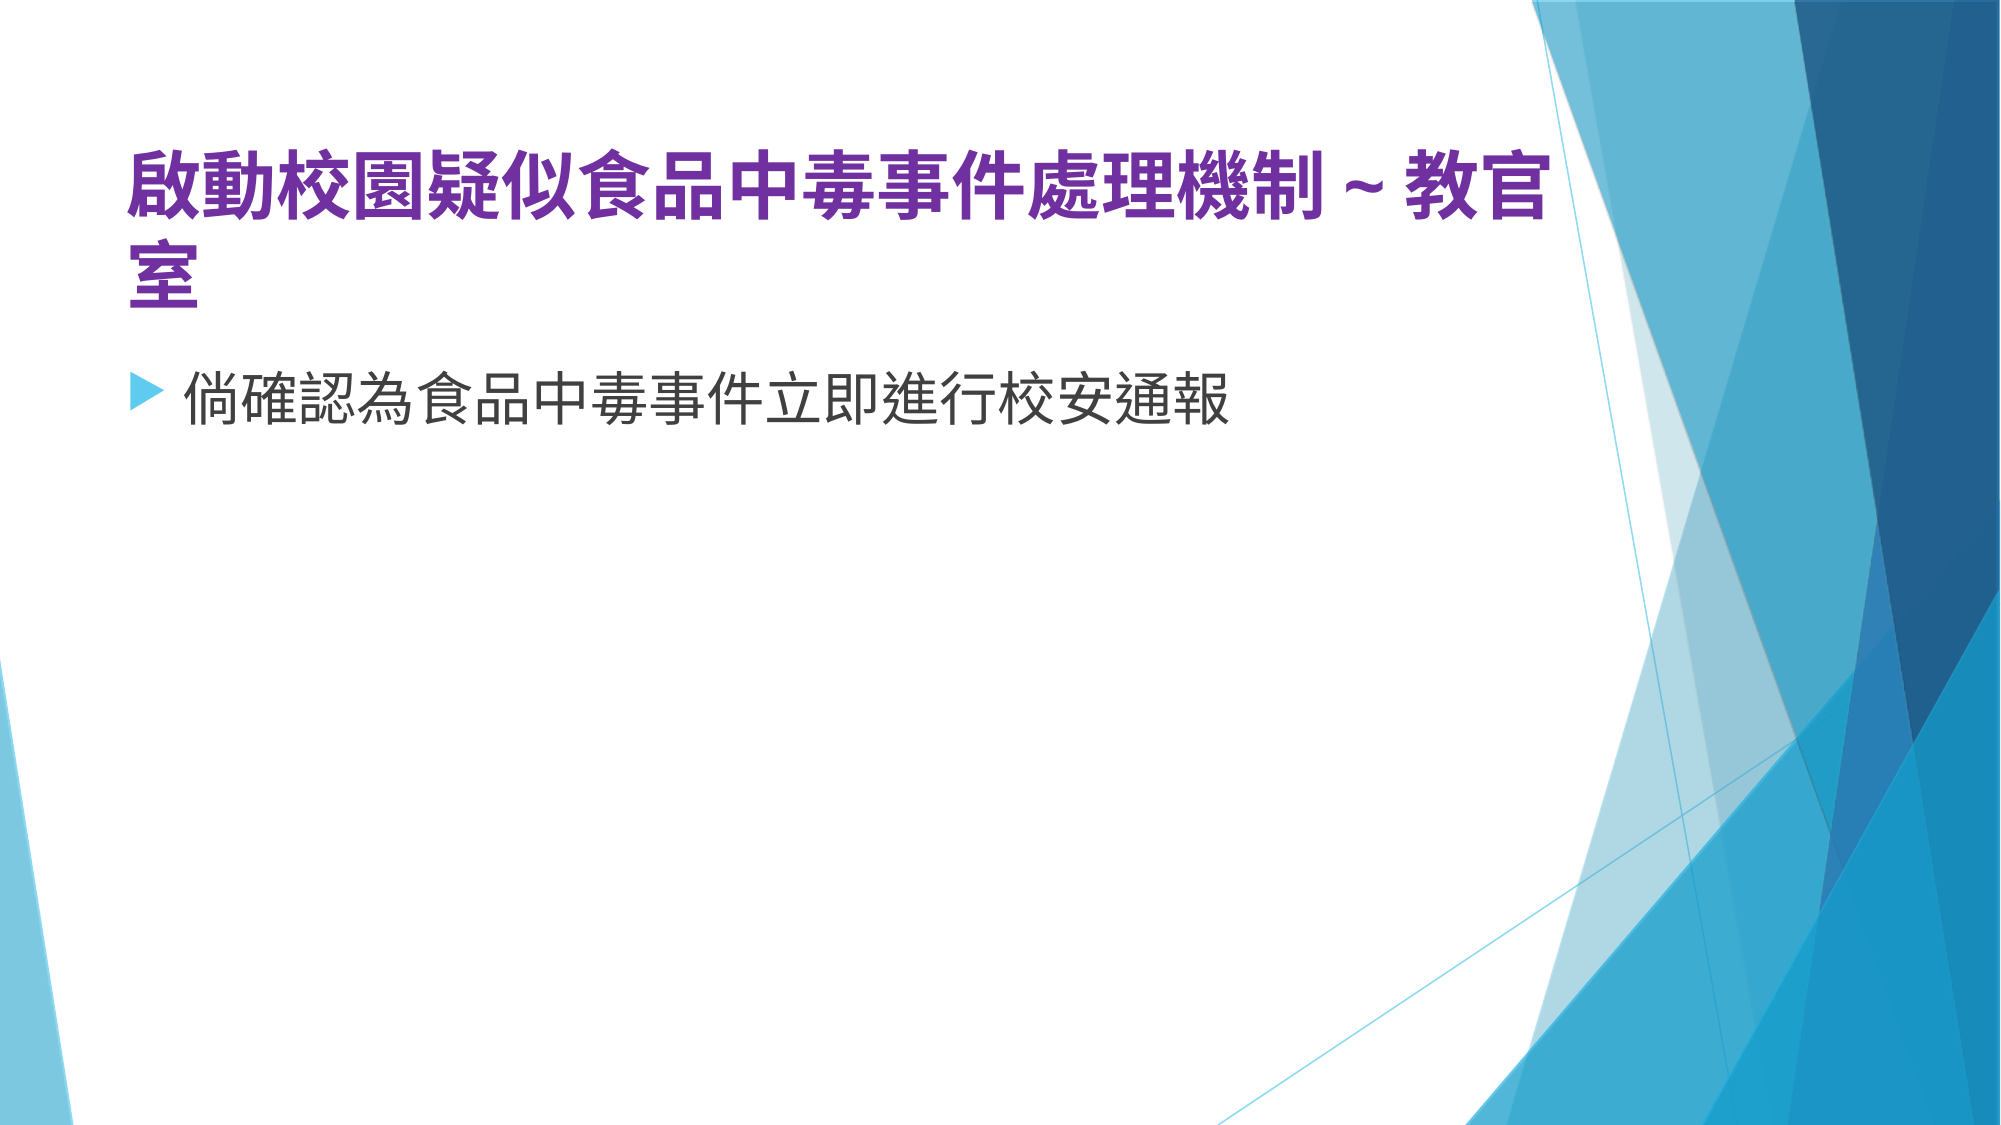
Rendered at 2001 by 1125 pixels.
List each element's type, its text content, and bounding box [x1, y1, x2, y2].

title 啟動校園疑似食品中毒事件處理機制~教官室 [111, 131, 1622, 248]
list 倘確認為食品中毒事件立即進行校安通報 [111, 354, 1316, 992]
